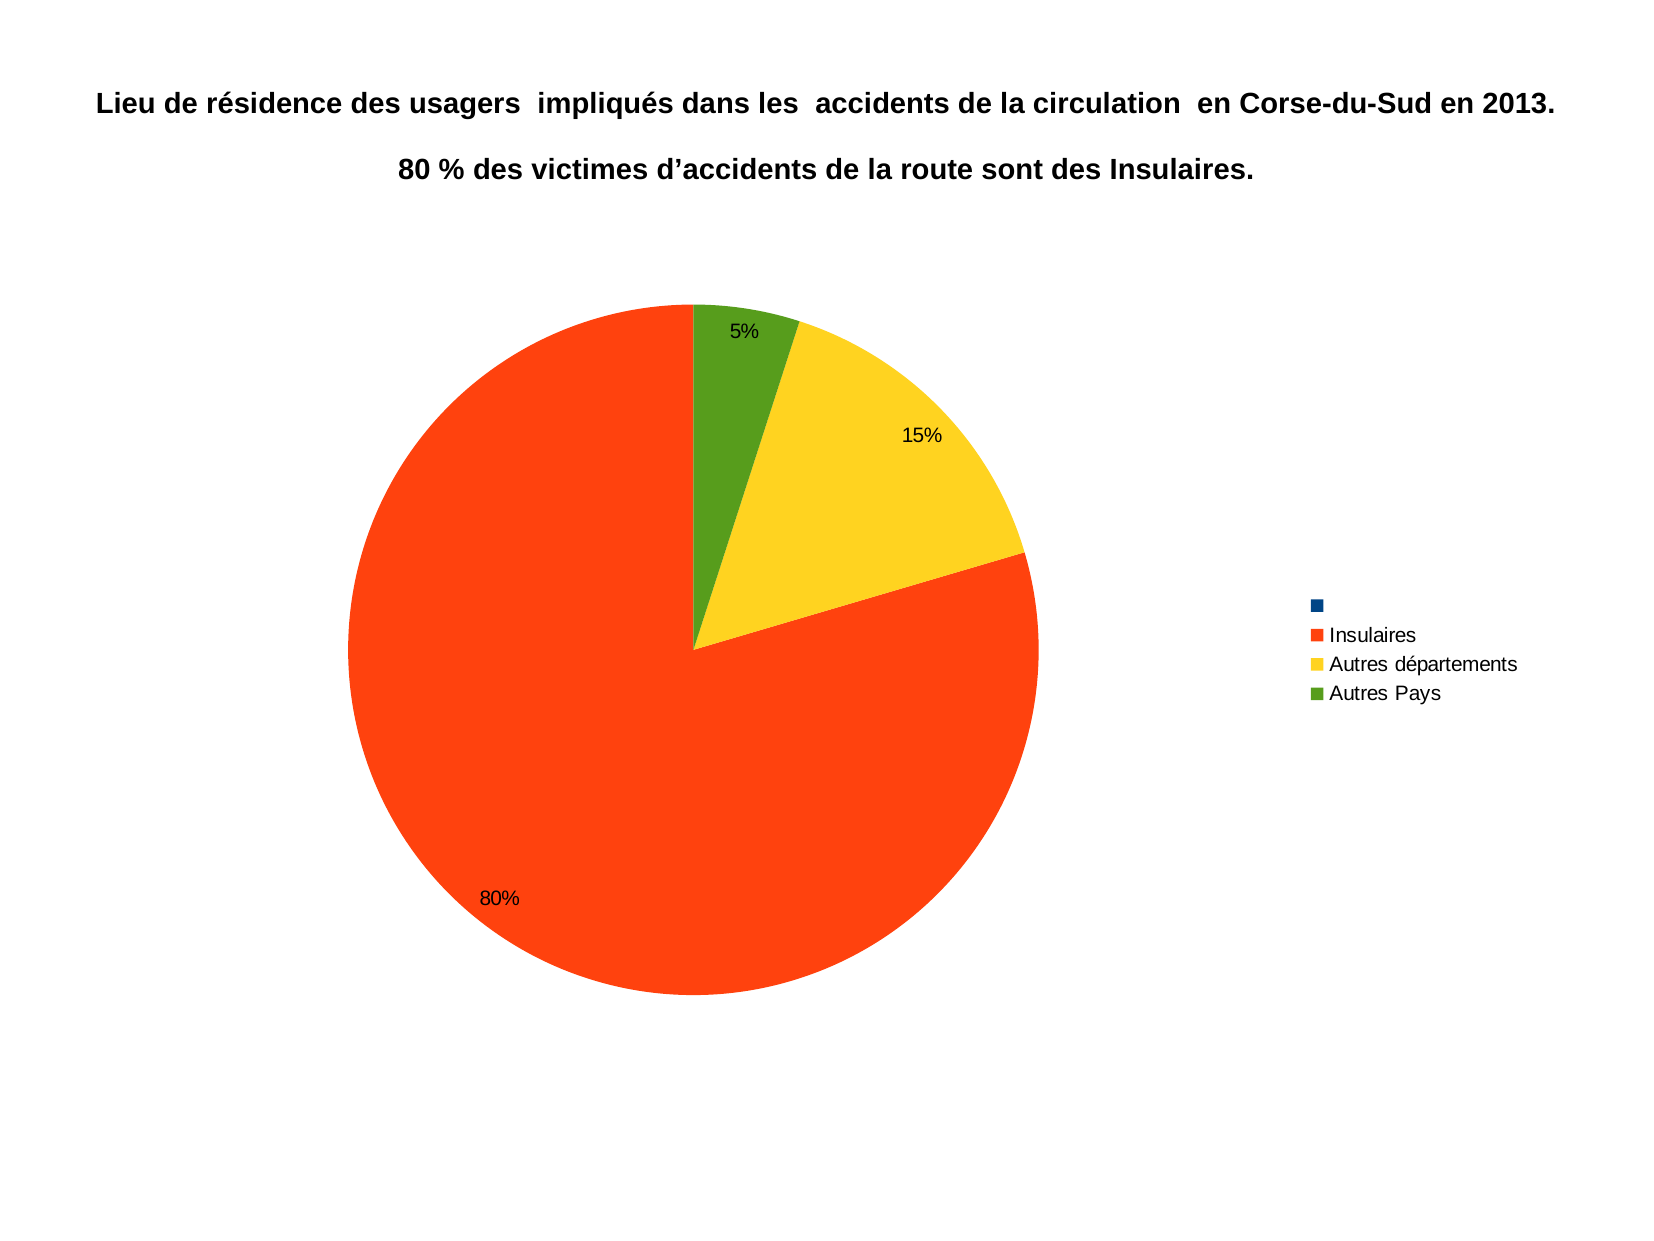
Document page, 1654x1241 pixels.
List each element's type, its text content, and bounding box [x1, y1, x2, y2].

title Lieu de résidence des usagers impliqués dans les accidents de la circulation en Corse-du-Sud en 2013. 80 % des victimes d’accidents de la route sont des Insulaires. [82, 49, 1571, 257]
chart [82, 290, 1538, 1010]
